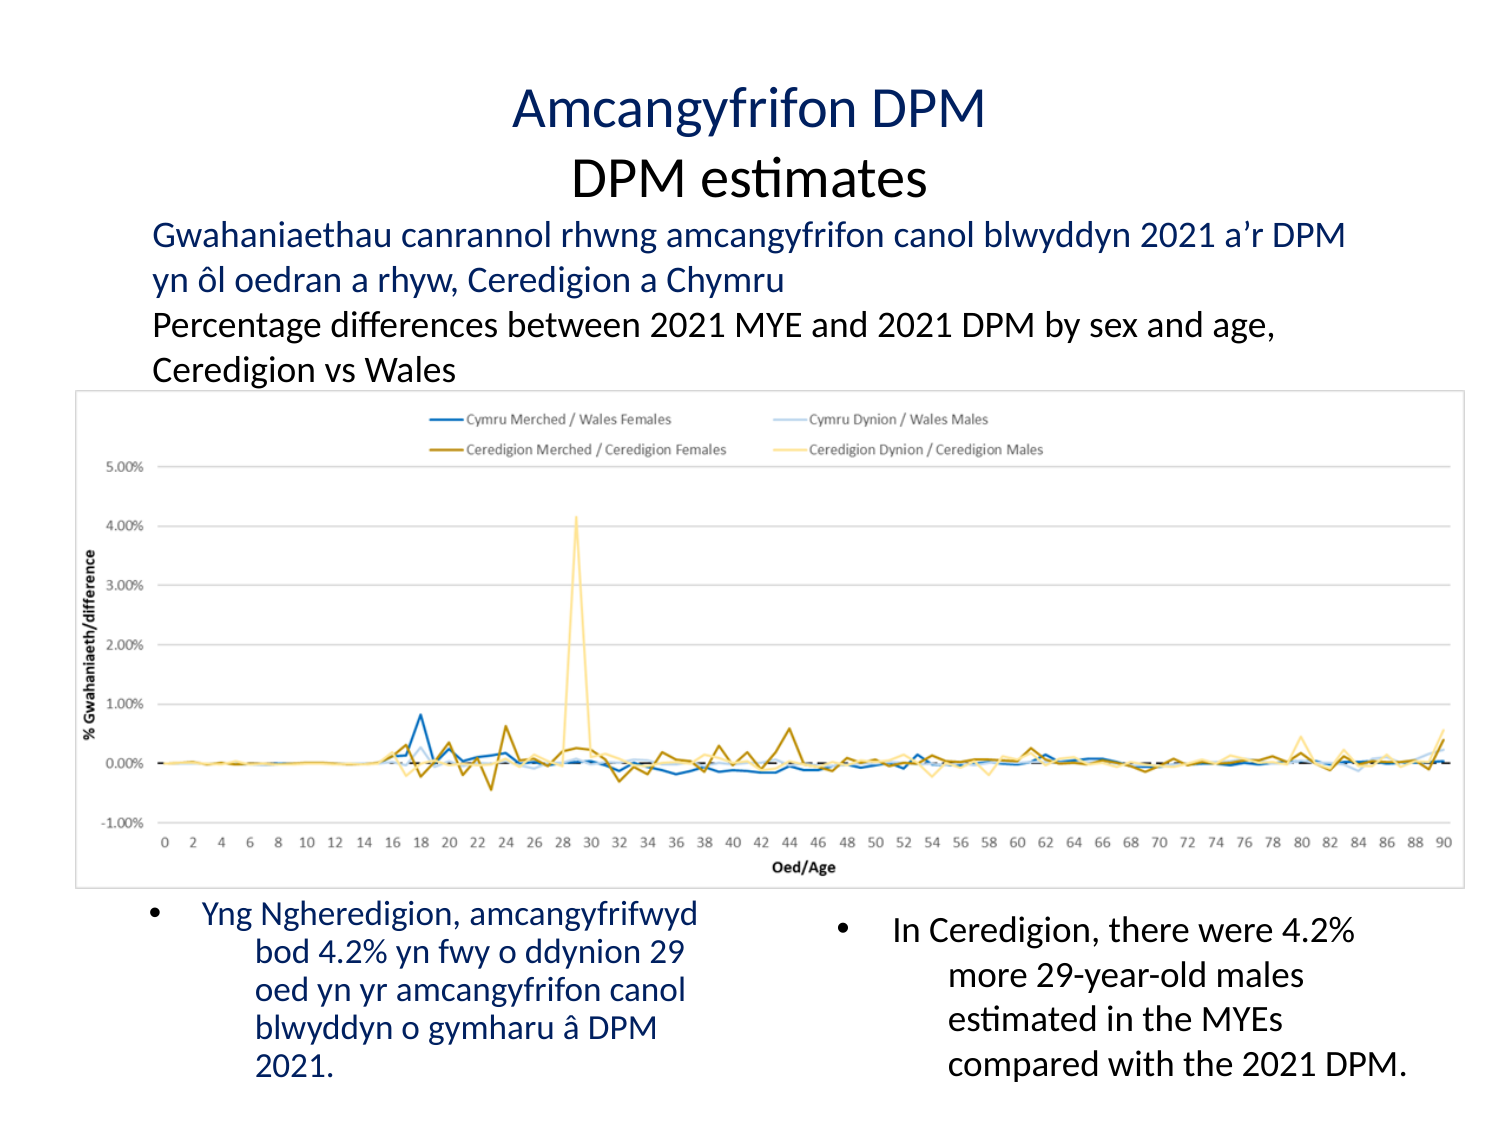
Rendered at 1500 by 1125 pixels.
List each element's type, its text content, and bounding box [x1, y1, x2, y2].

text_box Gwahaniaethau canrannol rhwng amcangyfrifon canol blwyddyn 2021 a’r DPM yn ôl oedran a rhyw, Ceredigion a Chymru Percentage differences between 2021 MYE and 2021 DPM by sex and age, Ceredigion vs Wales [137, 233, 1403, 390]
title Amcangyfrifon DPM DPM estimates [75, 45, 1426, 233]
picture [75, 390, 1465, 889]
text_box Yng Ngheredigion, amcangyfrifwyd bod 4.2% yn fwy o ddynion 29 oed yn yr amcangyfrifon canol blwyddyn o gymharu â DPM 2021. [134, 889, 739, 1118]
list In Ceredigion, there were 4.2% more 29-year-old males estimated in the MYEs compared with the 2021 DPM. [821, 898, 1426, 1106]
